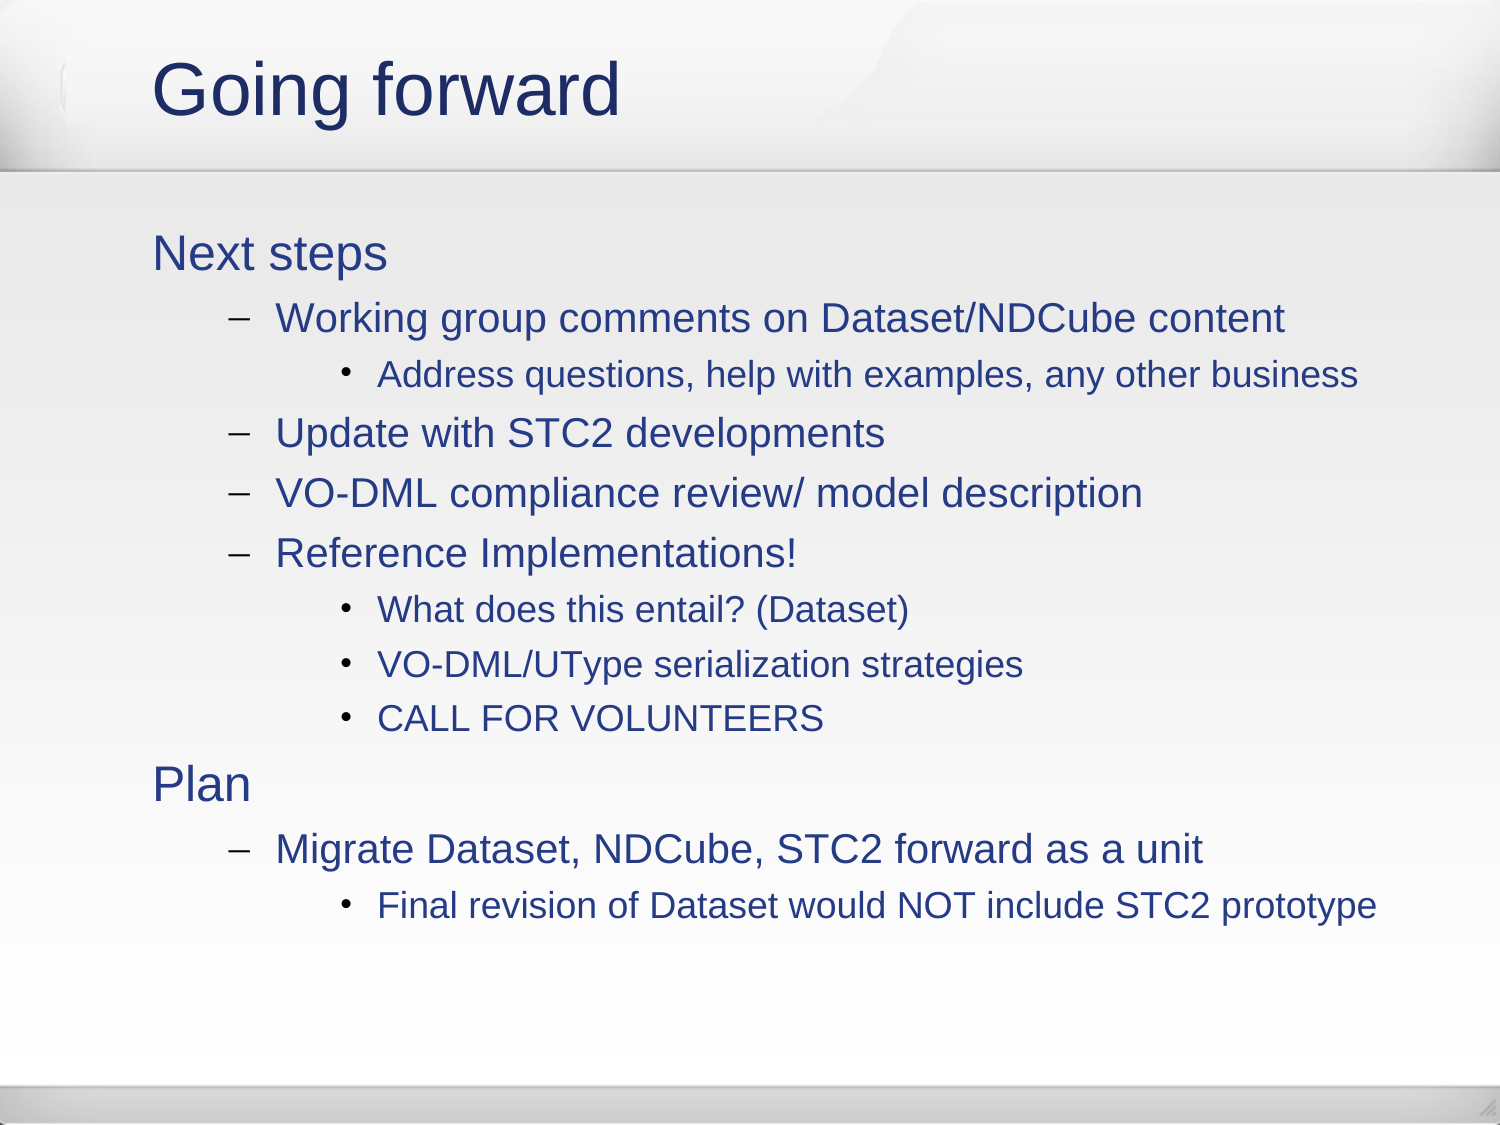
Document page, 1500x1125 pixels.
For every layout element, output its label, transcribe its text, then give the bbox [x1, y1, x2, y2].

picture [0, 0, 1500, 1125]
list Next steps Working group comments on Dataset/NDCube content Address questions, help with examples, any other business Update with STC2 developments VO-DML compliance review/ model description Reference Implementations! What does this entail? (Dataset) VO-DML/UType serialization strategies CALL FOR VOLUNTEERS Plan Migrate Dataset, NDCube, STC2 forward as a unit Final revision of Dataset would NOT include STC2 prototype [137, 212, 1406, 976]
title Going forward [137, 28, 1399, 139]
